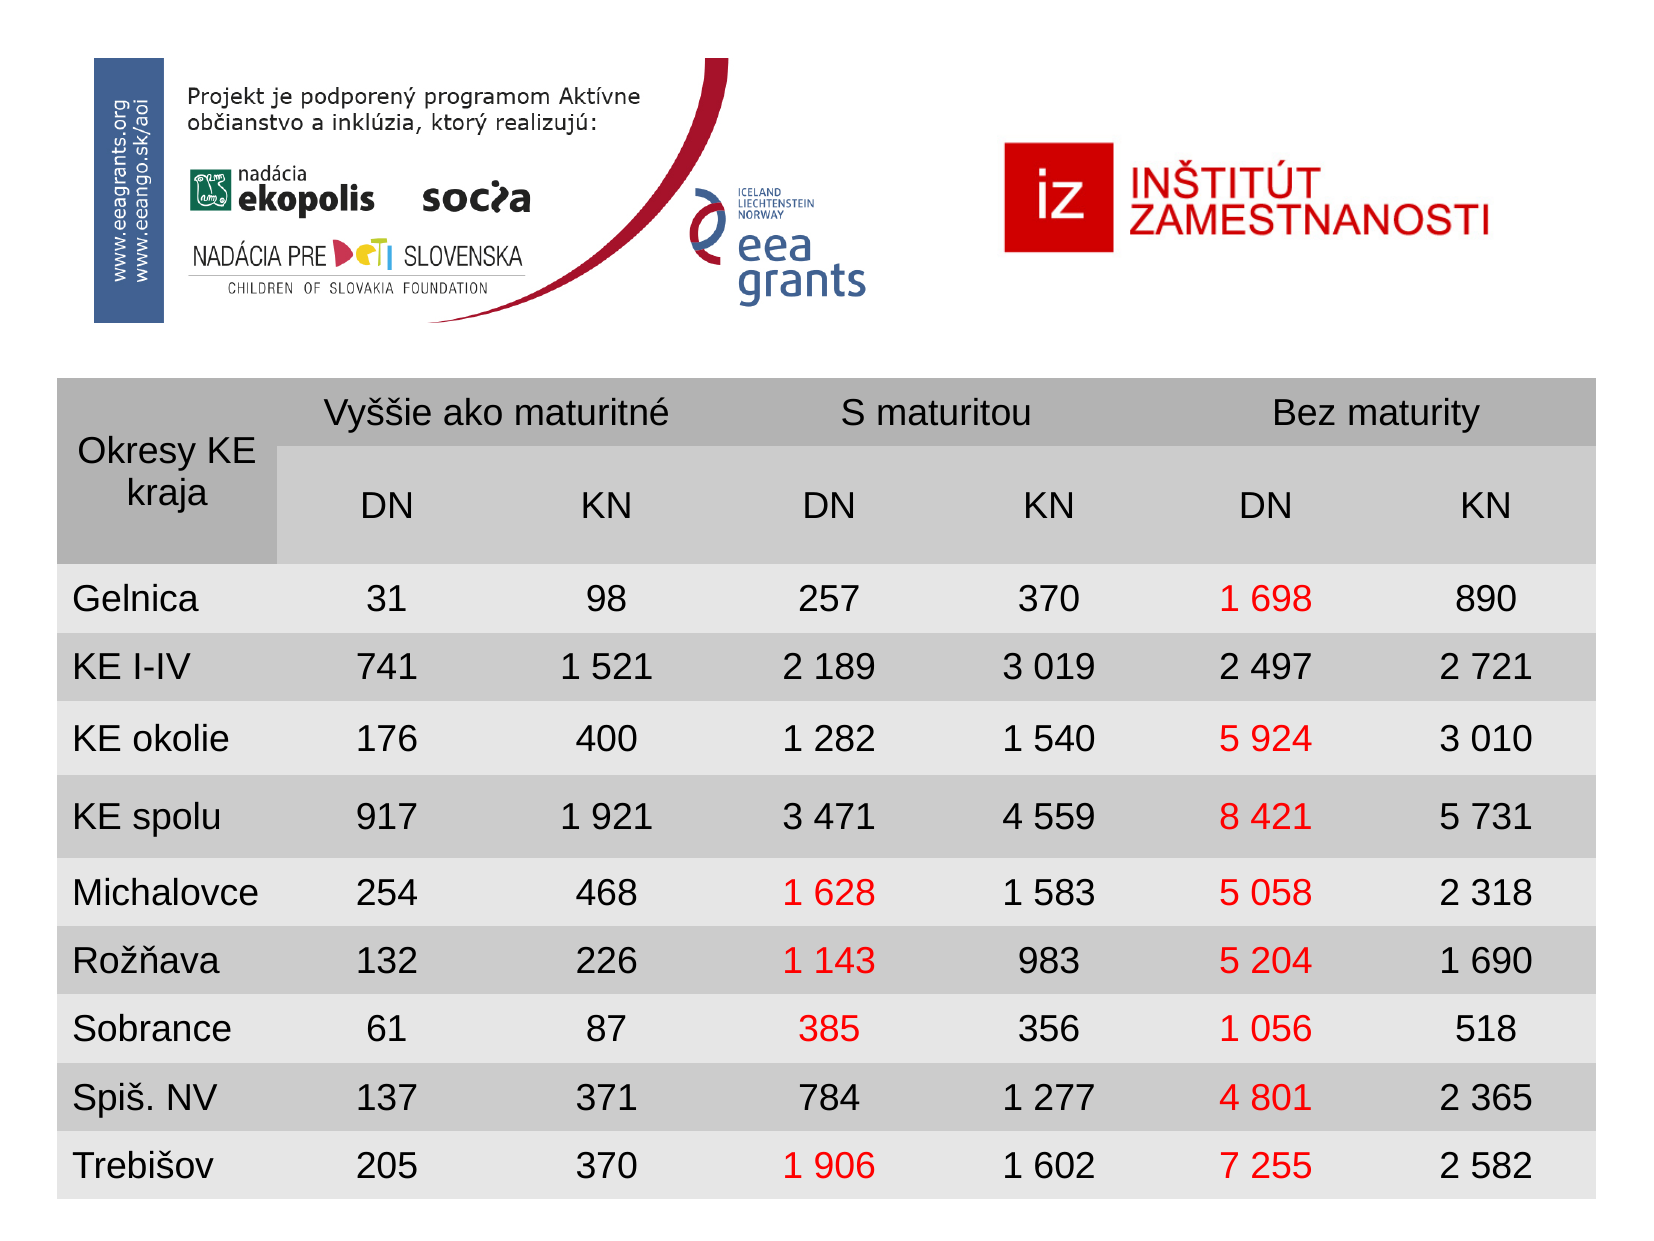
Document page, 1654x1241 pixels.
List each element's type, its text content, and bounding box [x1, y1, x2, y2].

table_cell KE okolie [57, 701, 277, 775]
table_cell 983 [942, 926, 1156, 994]
table_cell 1 056 [1156, 994, 1376, 1063]
table_cell Rožňava [57, 926, 277, 994]
table_cell 87 [497, 994, 717, 1063]
table_cell 98 [497, 564, 717, 633]
table_cell 5 058 [1156, 858, 1376, 926]
table_header Bez maturity [1156, 378, 1596, 446]
table_cell 2 497 [1156, 633, 1376, 701]
table_cell 4 559 [942, 775, 1156, 858]
table_cell 176 [277, 701, 497, 775]
table_cell KN [497, 446, 717, 564]
table_cell 7 255 [1156, 1131, 1376, 1199]
table_cell 1 143 [717, 926, 942, 994]
table_cell 31 [277, 564, 497, 633]
table_cell 5 204 [1156, 926, 1376, 994]
table_cell 371 [497, 1063, 717, 1131]
table_cell 1 282 [717, 701, 942, 775]
table_cell 370 [497, 1131, 717, 1199]
table_cell KN [942, 446, 1156, 564]
table_cell 205 [277, 1131, 497, 1199]
table_cell KE I-IV [57, 633, 277, 701]
table_cell 1 906 [717, 1131, 942, 1199]
table_cell 2 582 [1376, 1131, 1596, 1199]
table_cell Spiš. NV [57, 1063, 277, 1131]
table_cell DN [717, 446, 942, 564]
table_cell 2 721 [1376, 633, 1596, 701]
table_header S maturitou [717, 378, 1156, 446]
table_cell Michalovce [57, 858, 277, 926]
picture [944, 47, 1548, 343]
table_cell 400 [497, 701, 717, 775]
table_cell 3 019 [942, 633, 1156, 701]
table_cell 385 [717, 994, 942, 1063]
table_cell 518 [1376, 994, 1596, 1063]
table_cell 1 628 [717, 858, 942, 926]
table_cell 137 [277, 1063, 497, 1131]
table_cell 741 [277, 633, 497, 701]
table_cell 5 731 [1376, 775, 1596, 858]
table_cell Trebišov [57, 1131, 277, 1199]
table_cell 1 690 [1376, 926, 1596, 994]
table_cell 2 365 [1376, 1063, 1596, 1131]
table_cell KE spolu [57, 775, 277, 858]
table_cell 1 540 [942, 701, 1156, 775]
table_cell DN [1156, 446, 1376, 564]
table_cell 370 [942, 564, 1156, 633]
table_cell 5 924 [1156, 701, 1376, 775]
table_cell 254 [277, 858, 497, 926]
table_cell 356 [942, 994, 1156, 1063]
table_cell 226 [497, 926, 717, 994]
table_cell 132 [277, 926, 497, 994]
table_cell 8 421 [1156, 775, 1376, 858]
table_cell 1 583 [942, 858, 1156, 926]
table_cell 257 [717, 564, 942, 633]
table_cell 1 277 [942, 1063, 1156, 1131]
table_cell Gelnica [57, 564, 277, 633]
table_cell 1 602 [942, 1131, 1156, 1199]
table_cell 1 921 [497, 775, 717, 858]
table_header Vyššie ako maturitné [277, 378, 717, 446]
table_cell 1 698 [1156, 564, 1376, 633]
table_cell Sobrance [57, 994, 277, 1063]
table_cell 61 [277, 994, 497, 1063]
table_cell 2 189 [717, 633, 942, 701]
table_cell 2 318 [1376, 858, 1596, 926]
table_cell 3 010 [1376, 701, 1596, 775]
table_cell KN [1376, 446, 1596, 564]
table_cell 468 [497, 858, 717, 926]
table_cell 917 [277, 775, 497, 858]
subtitle [94, 218, 1583, 378]
table_cell 890 [1376, 564, 1596, 633]
table_cell 3 471 [717, 775, 942, 858]
table_header Okresy KE kraja [57, 378, 277, 564]
table_cell DN [277, 446, 497, 564]
picture [94, 58, 887, 324]
table_cell 4 801 [1156, 1063, 1376, 1131]
table_cell 784 [717, 1063, 942, 1131]
table_cell 1 521 [497, 633, 717, 701]
